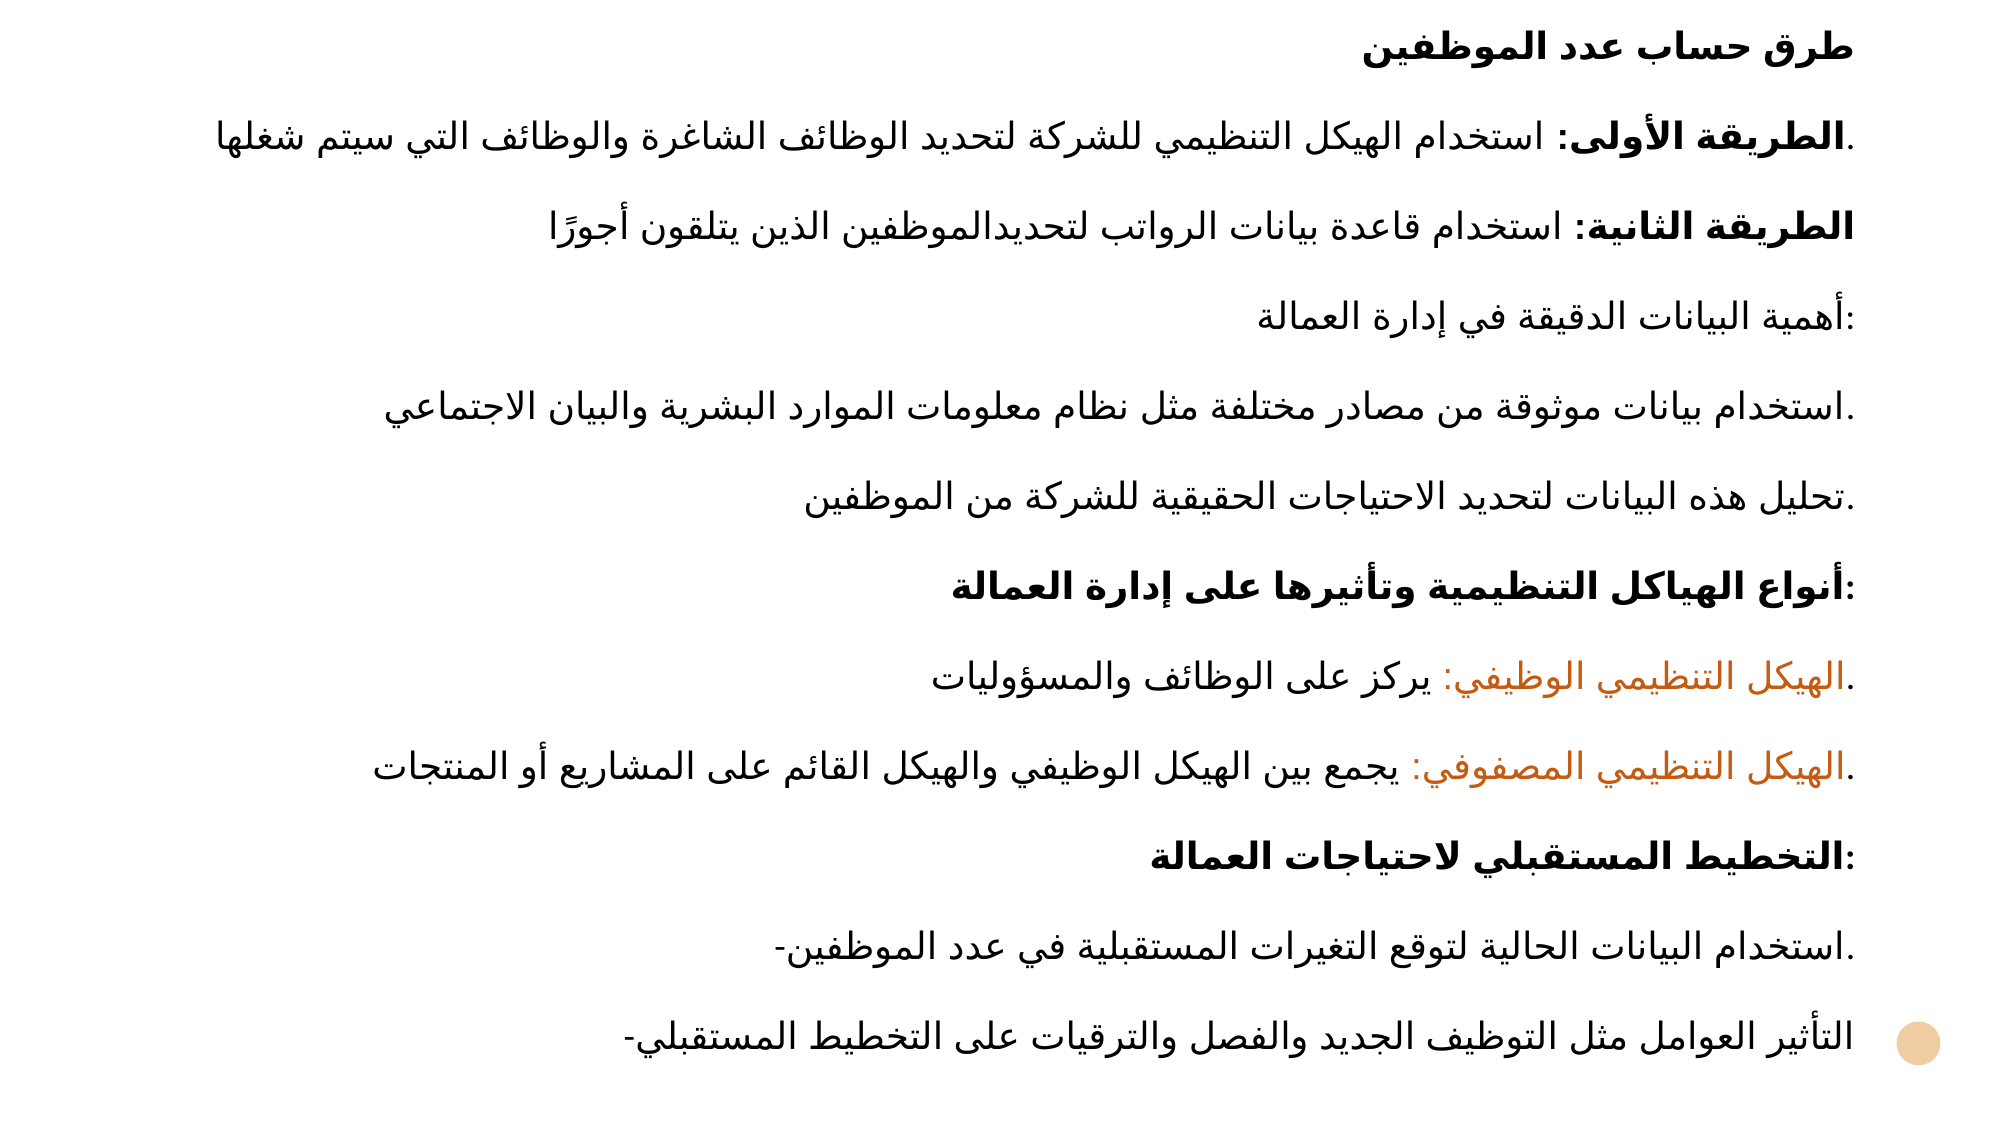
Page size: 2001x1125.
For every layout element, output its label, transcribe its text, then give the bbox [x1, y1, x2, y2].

text_box طرق حساب عدد الموظفين الطريقة الأولى: استخدام الهيكل التنظيمي للشركة لتحديد الوظائف الشاغرة والوظائف التي سيتم شغلها. الطريقة الثانية: استخدام قاعدة بيانات الرواتب لتحديدالموظفين الذين يتلقون أجورًا أهمية البيانات الدقيقة في إدارة العمالة: استخدام بيانات موثوقة من مصادر مختلفة مثل نظام معلومات الموارد البشرية والبيان الاجتماعي. تحليل هذه البيانات لتحديد الاحتياجات الحقيقية للشركة من الموظفين. أنواع الهياكل التنظيمية وتأثيرها على إدارة العمالة: الهيكل التنظيمي الوظيفي: يركز على الوظائف والمسؤوليات. الهيكل التنظيمي المصفوفي: يجمع بين الهيكل الوظيفي والهيكل القائم على المشاريع أو المنتجات. التخطيط المستقبلي لاحتياجات العمالة: -استخدام البيانات الحالية لتوقع التغيرات المستقبلية في عدد الموظفين. -التأثير العوامل مثل التوظيف الجديد والفصل والترقيات على التخطيط المستقبلي [200, 14, 1885, 1075]
